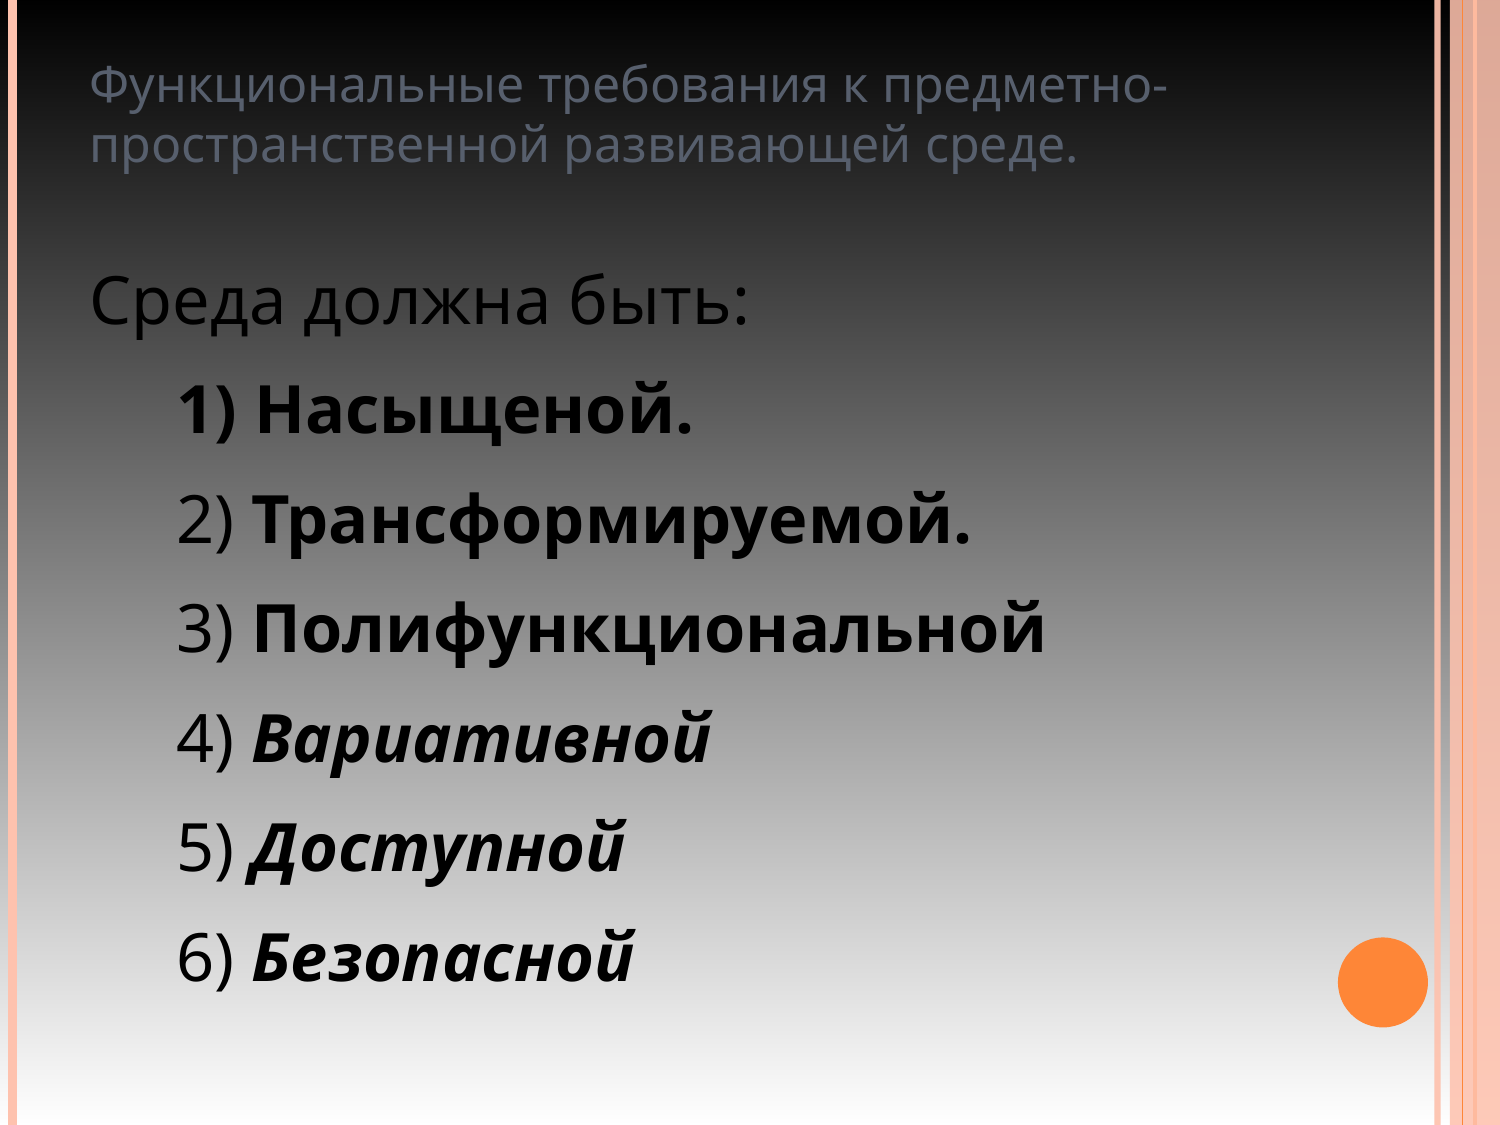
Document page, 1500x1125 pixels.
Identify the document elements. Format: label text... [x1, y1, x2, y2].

title Функциональные требования к предметно- пространственной развивающей среде. [75, 45, 1300, 149]
list Среда должна быть: 1) Насыщеной. 2) Трансформируемой. 3) Полифункциональной 4) Вариативной 5) Доступной 6) Безопасной [75, 160, 1258, 1125]
